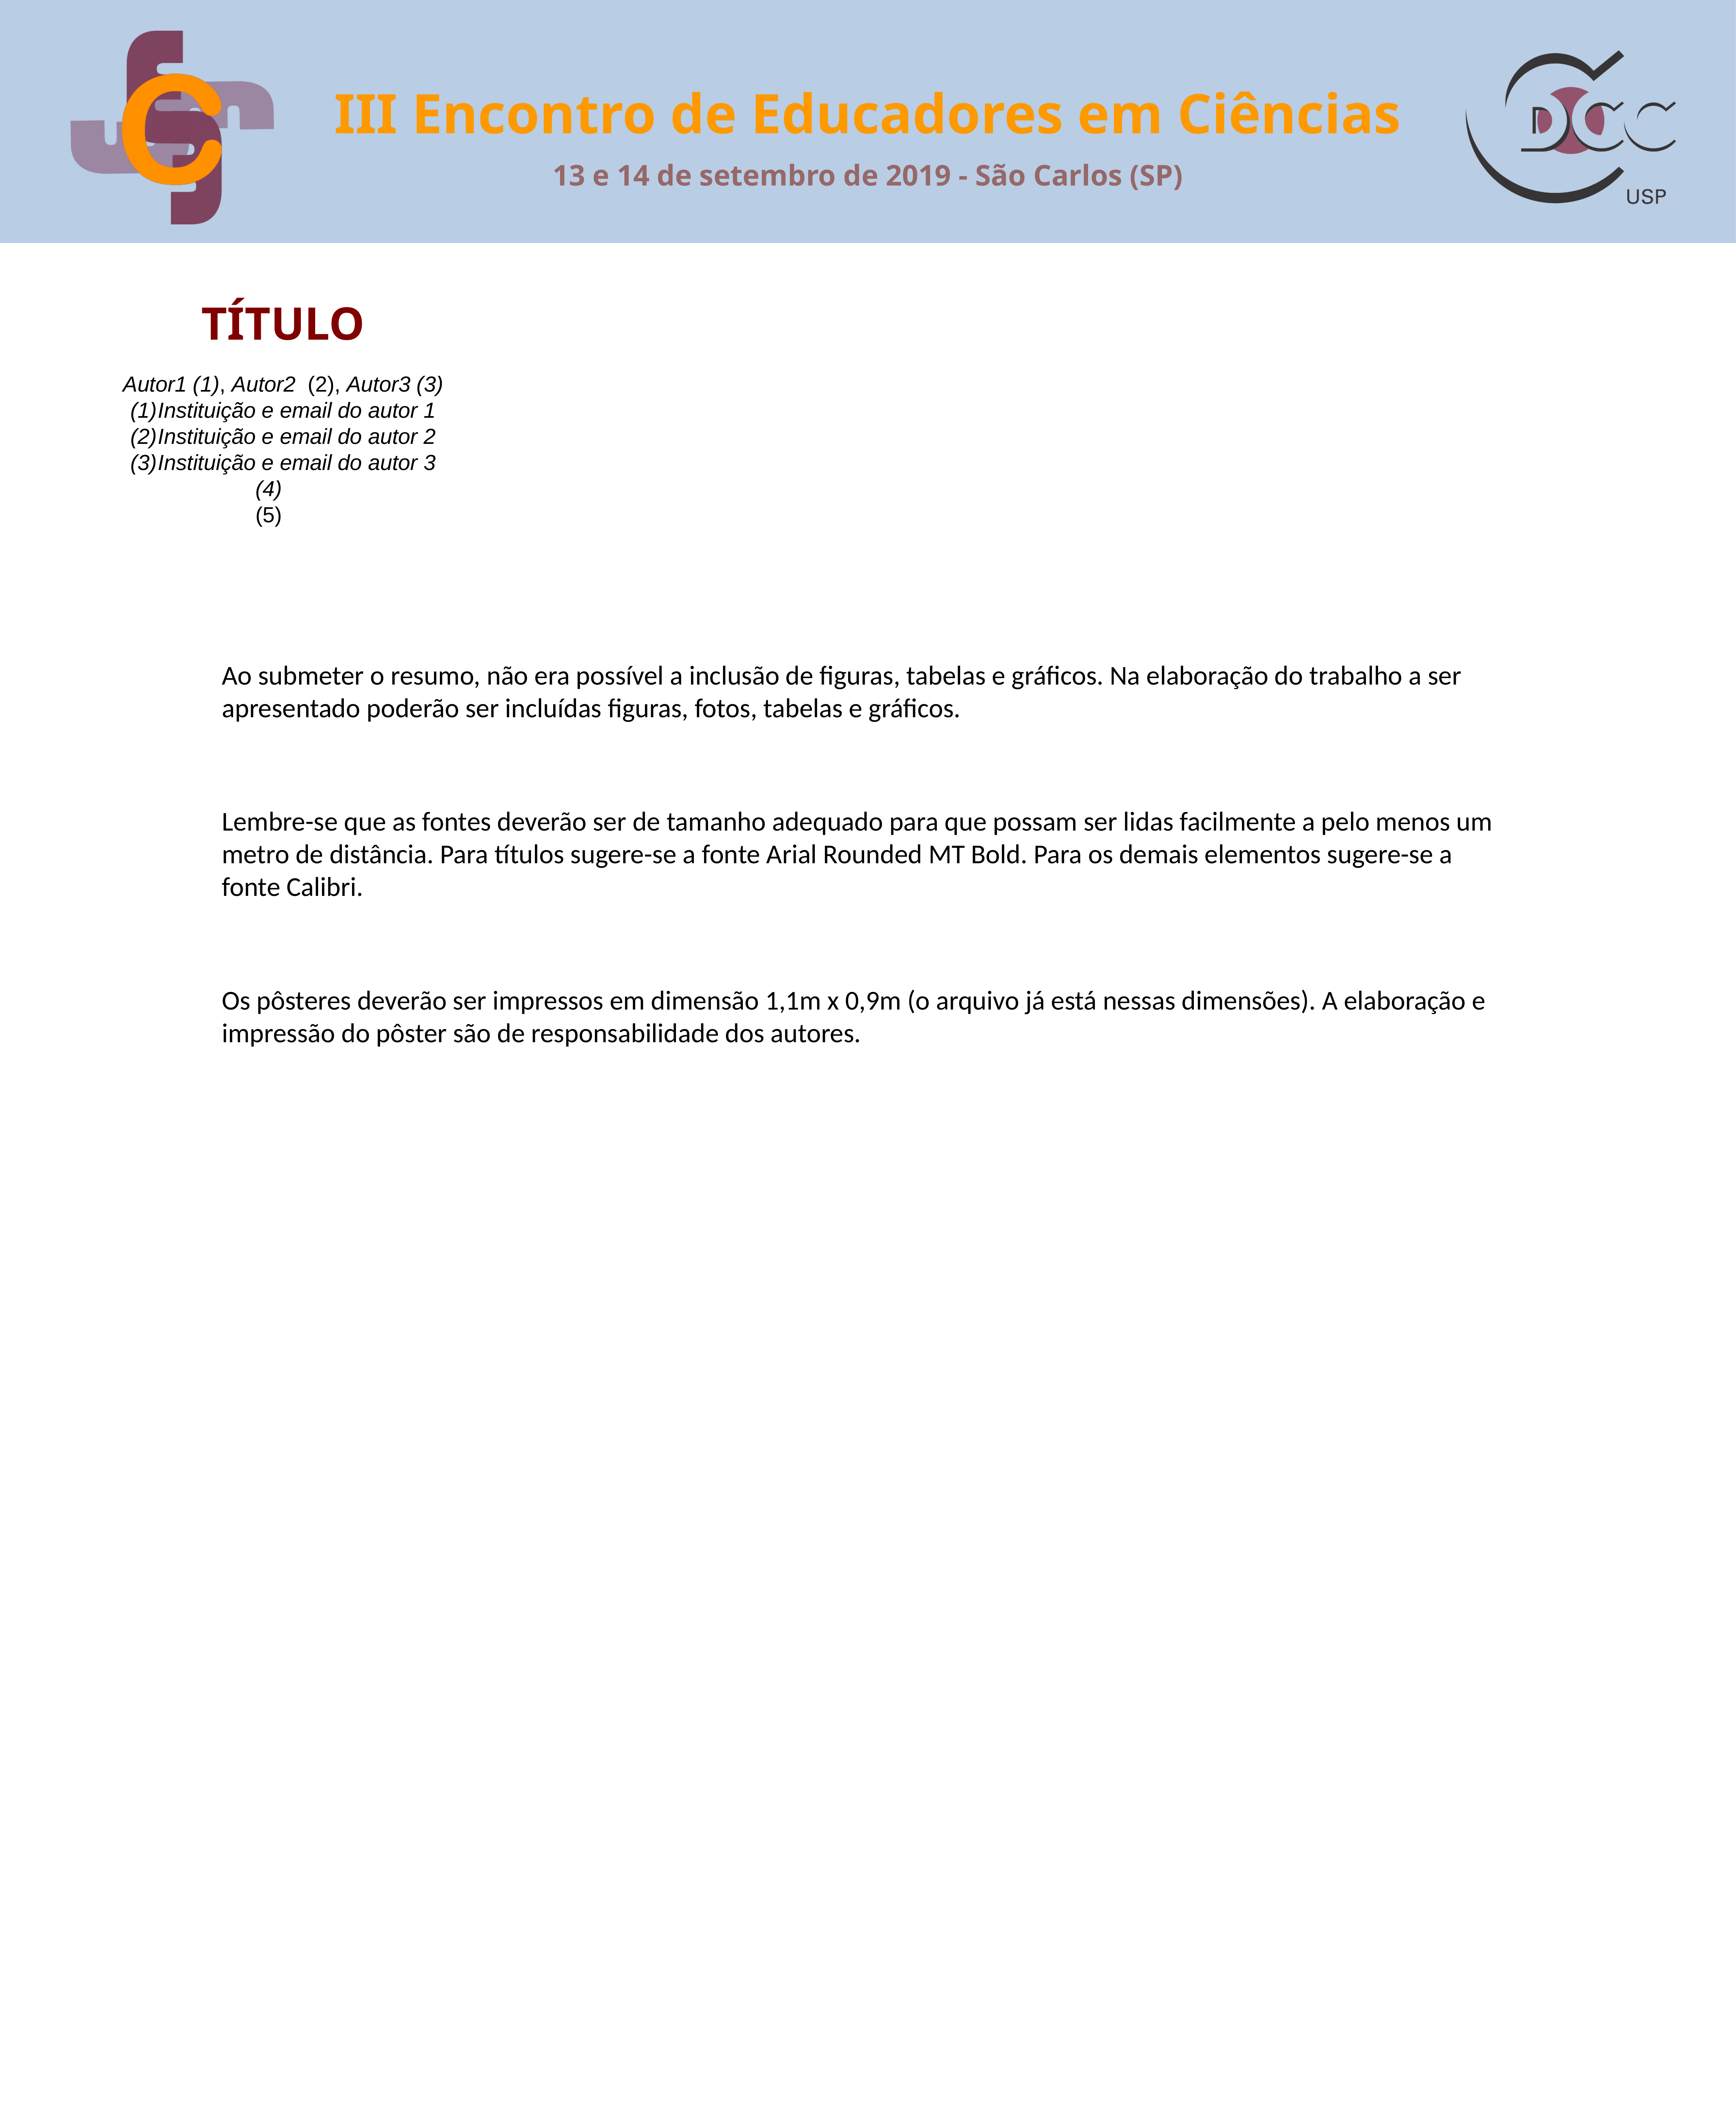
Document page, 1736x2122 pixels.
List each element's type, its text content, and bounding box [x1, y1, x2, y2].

text_box Ao submeter o resumo, não era possível a inclusão de figuras, tabelas e gráficos. Na elaboração do trabalho a ser apresentado poderão ser incluídas figuras, fotos, tabelas e gráficos. Lembre-se que as fontes deverão ser de tamanho adequado para que possam ser lidas facilmente a pelo menos um metro de distância. Para títulos sugere-se a fonte Arial Rounded MT Bold. Para os demais elementos sugere-se a fonte Calibri. Os pôsteres deverão ser impressos em dimensão 1,1m x 0,9m (o arquivo já está nessas dimensões). A elaboração e impressão do pôster são de responsabilidade dos autores. [217, 655, 1519, 1134]
text_box TÍTULO Autor1 (1), Autor2 (2), Autor3 (3) Instituição e email do autor 1 Instituição e email do autor 2 Instituição e email do autor 3 [96, 238, 1639, 579]
